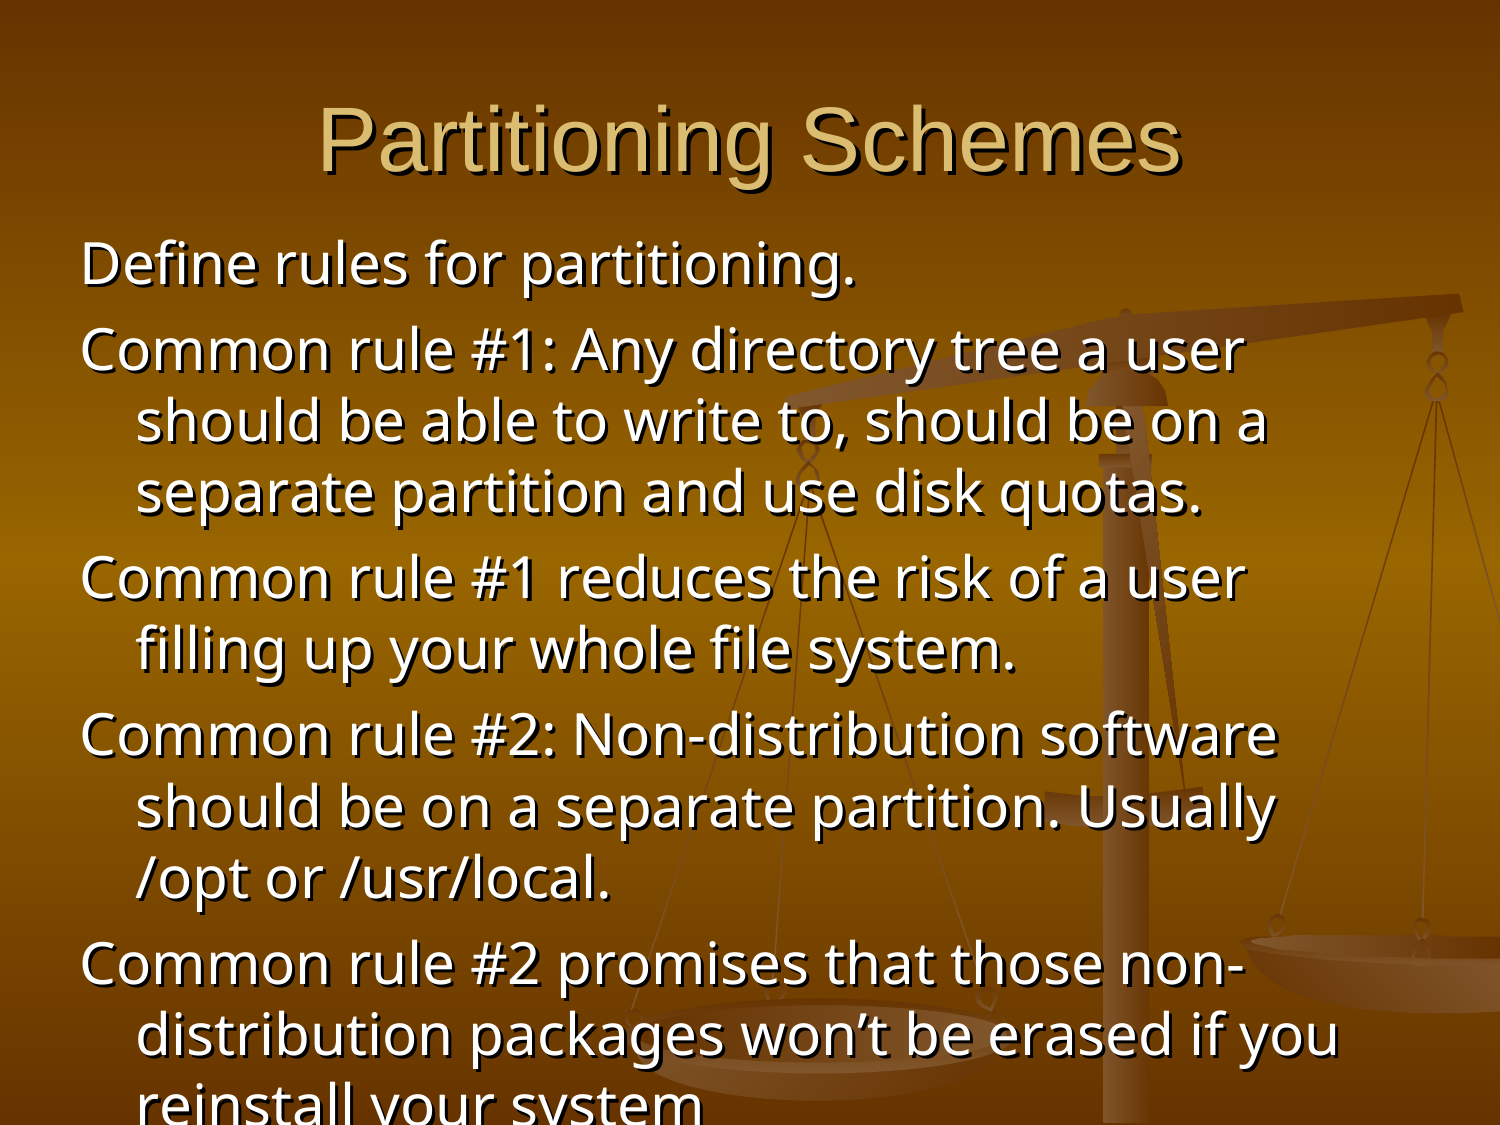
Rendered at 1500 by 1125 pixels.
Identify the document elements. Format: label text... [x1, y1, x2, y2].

title Partitioning Schemes [75, 45, 1426, 234]
list Define rules for partitioning. Common rule #1: Any directory tree a user should be able to write to, should be on a separate partition and use disk quotas. Common rule #1 reduces the risk of a user filling up your whole file system. Common rule #2: Non-distribution software should be on a separate partition. Usually /opt or /usr/local. Common rule #2 promises that those non-distribution packages won’t be erased if you reinstall your system [64, 219, 1415, 1125]
